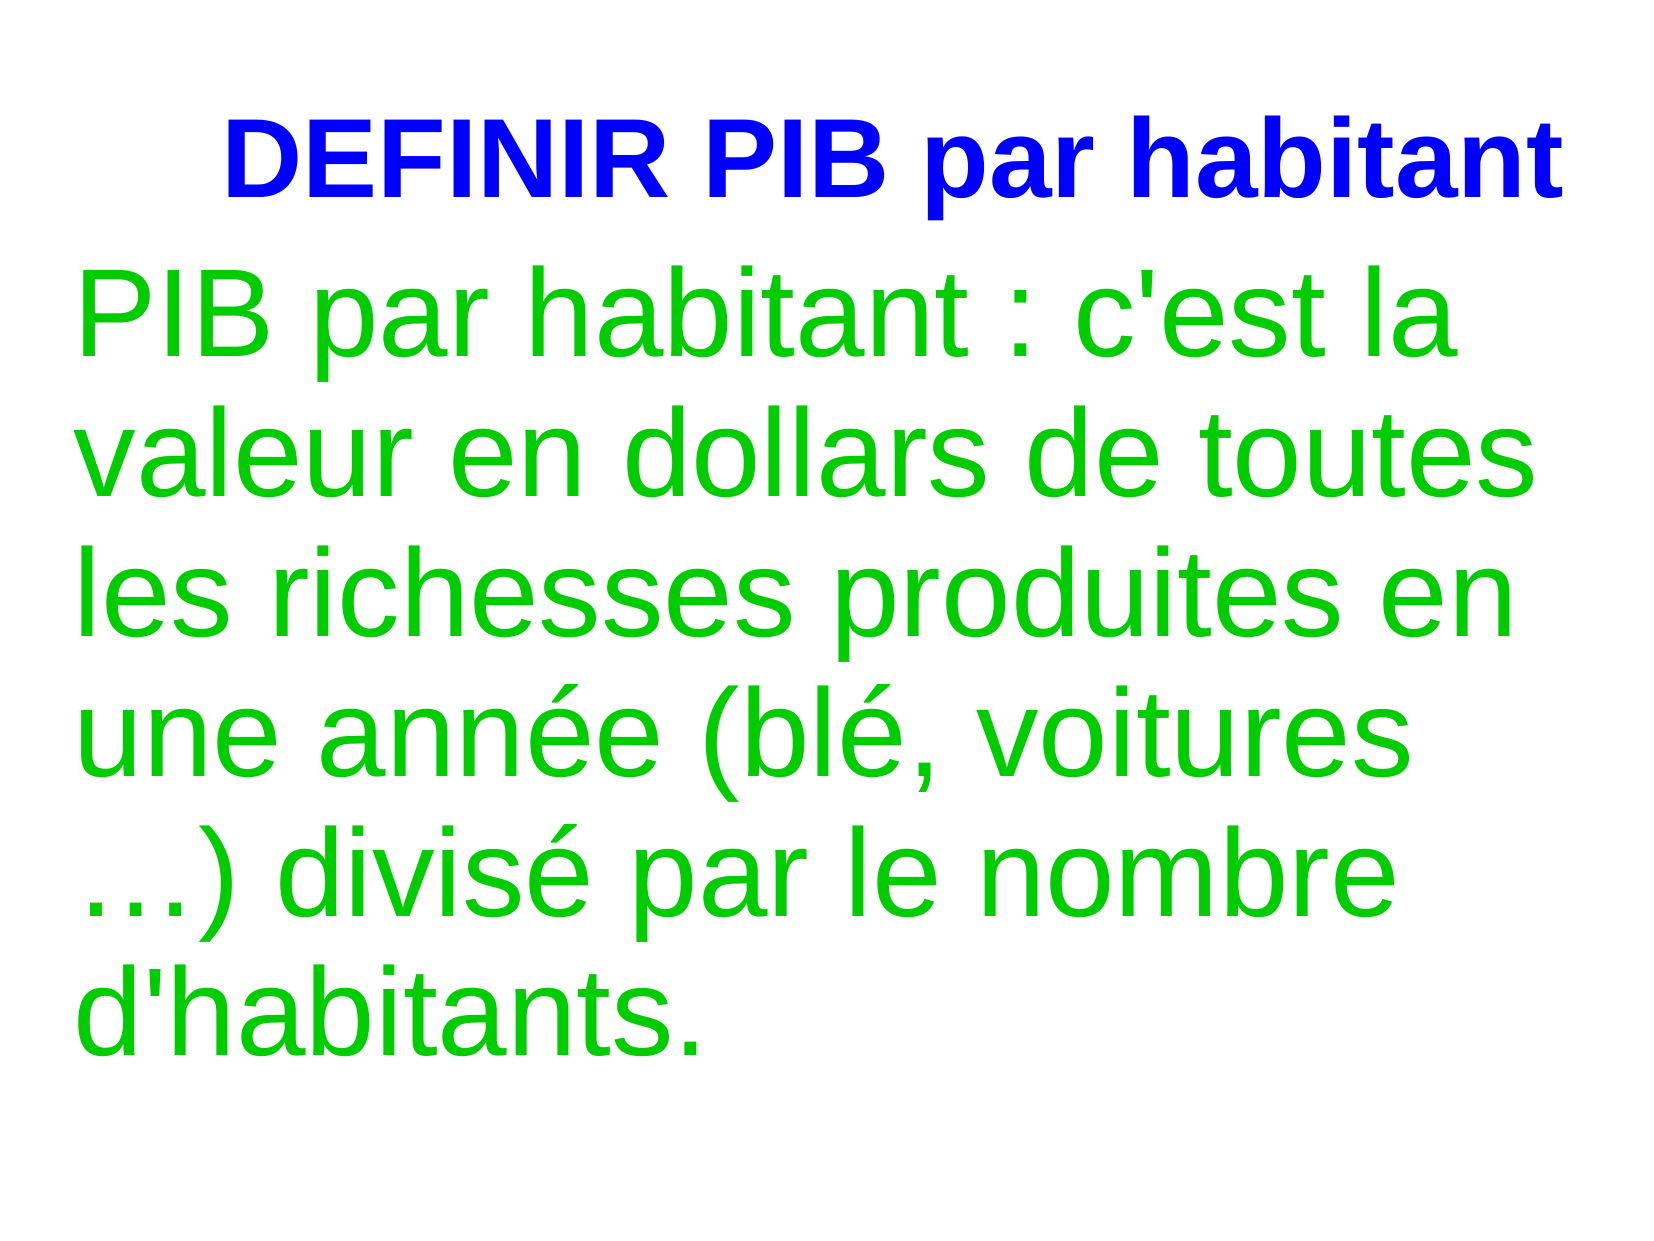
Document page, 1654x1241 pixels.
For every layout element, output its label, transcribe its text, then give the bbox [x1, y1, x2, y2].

text_box DEFINIR PIB par habitant [206, 88, 1625, 229]
text_box PIB par habitant : c'est la valeur en dollars de toutes les richesses produites en une année (blé, voitures …) divisé par le nombre d'habitants. [59, 236, 1565, 1093]
